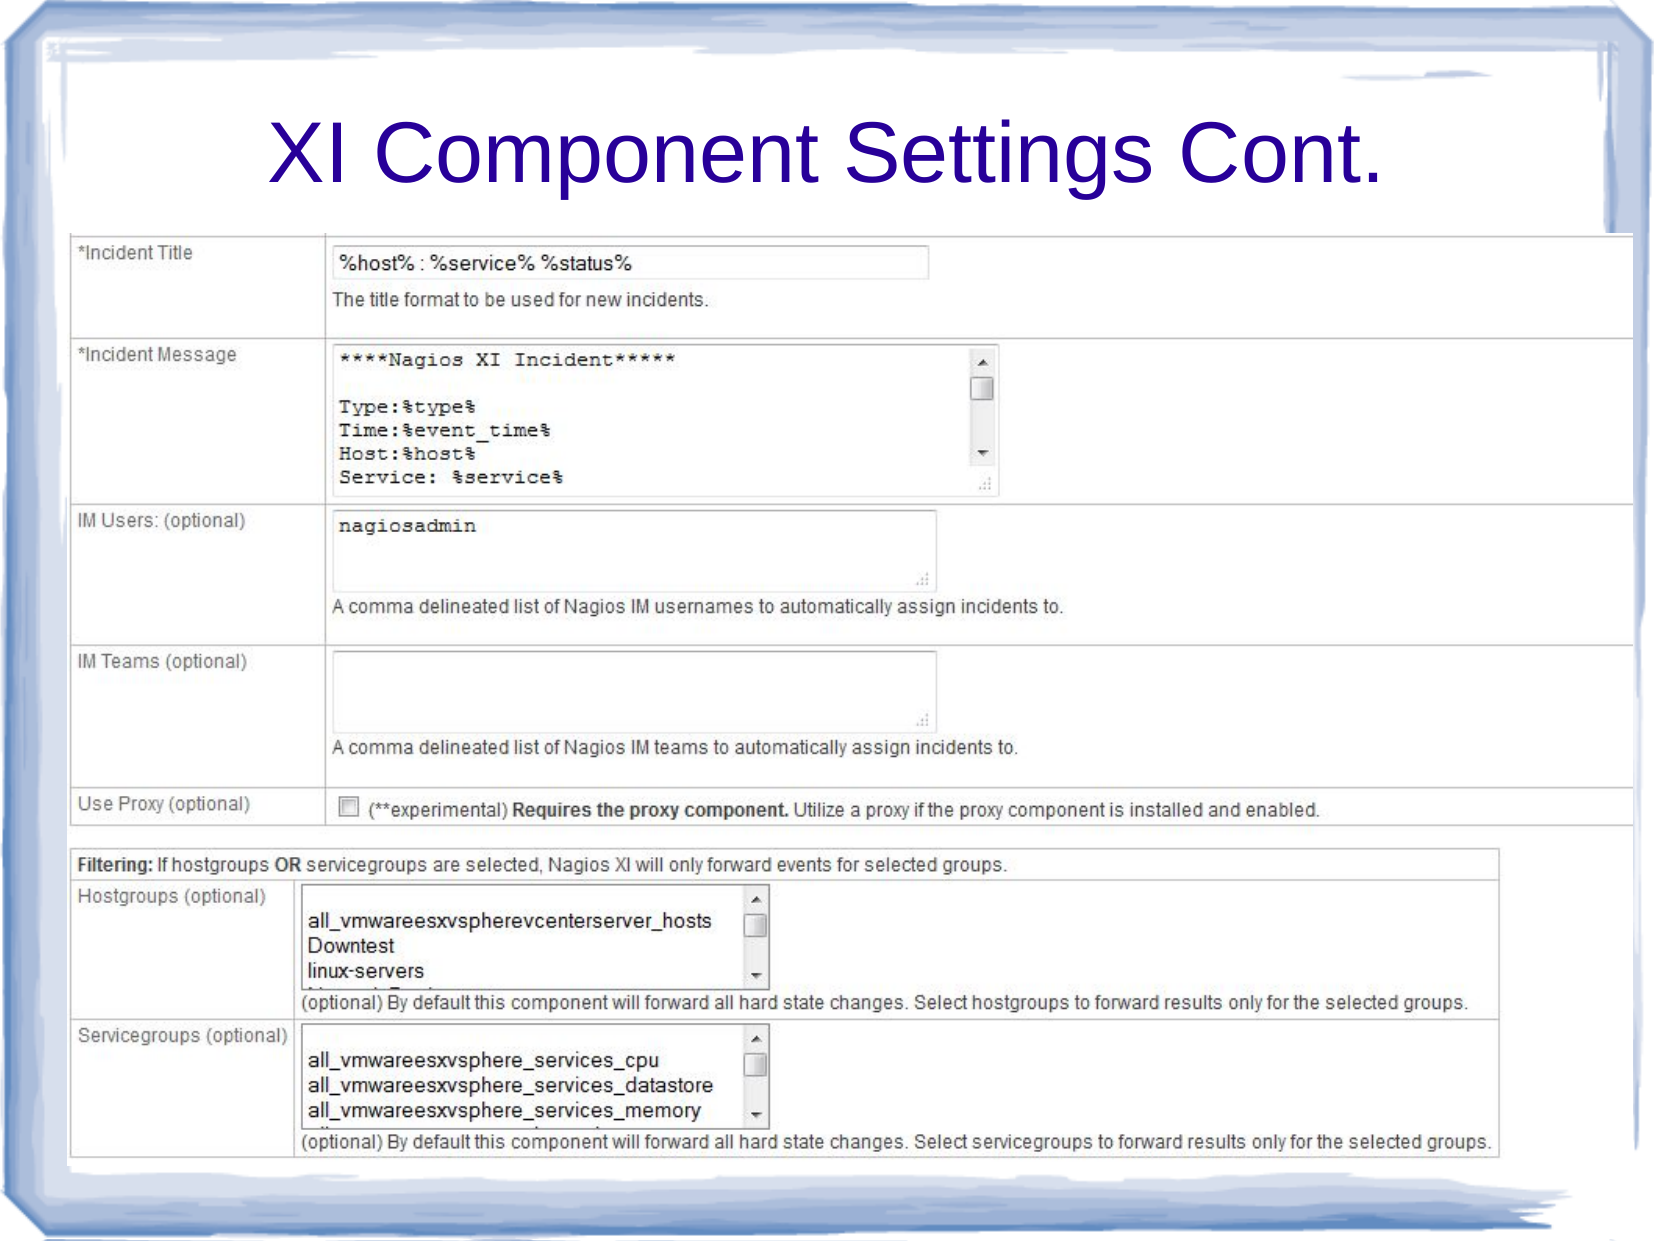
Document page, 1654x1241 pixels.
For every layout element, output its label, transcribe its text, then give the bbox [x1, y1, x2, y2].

picture [0, 0, 1654, 1241]
title XI Component Settings Cont. [82, 49, 1571, 257]
